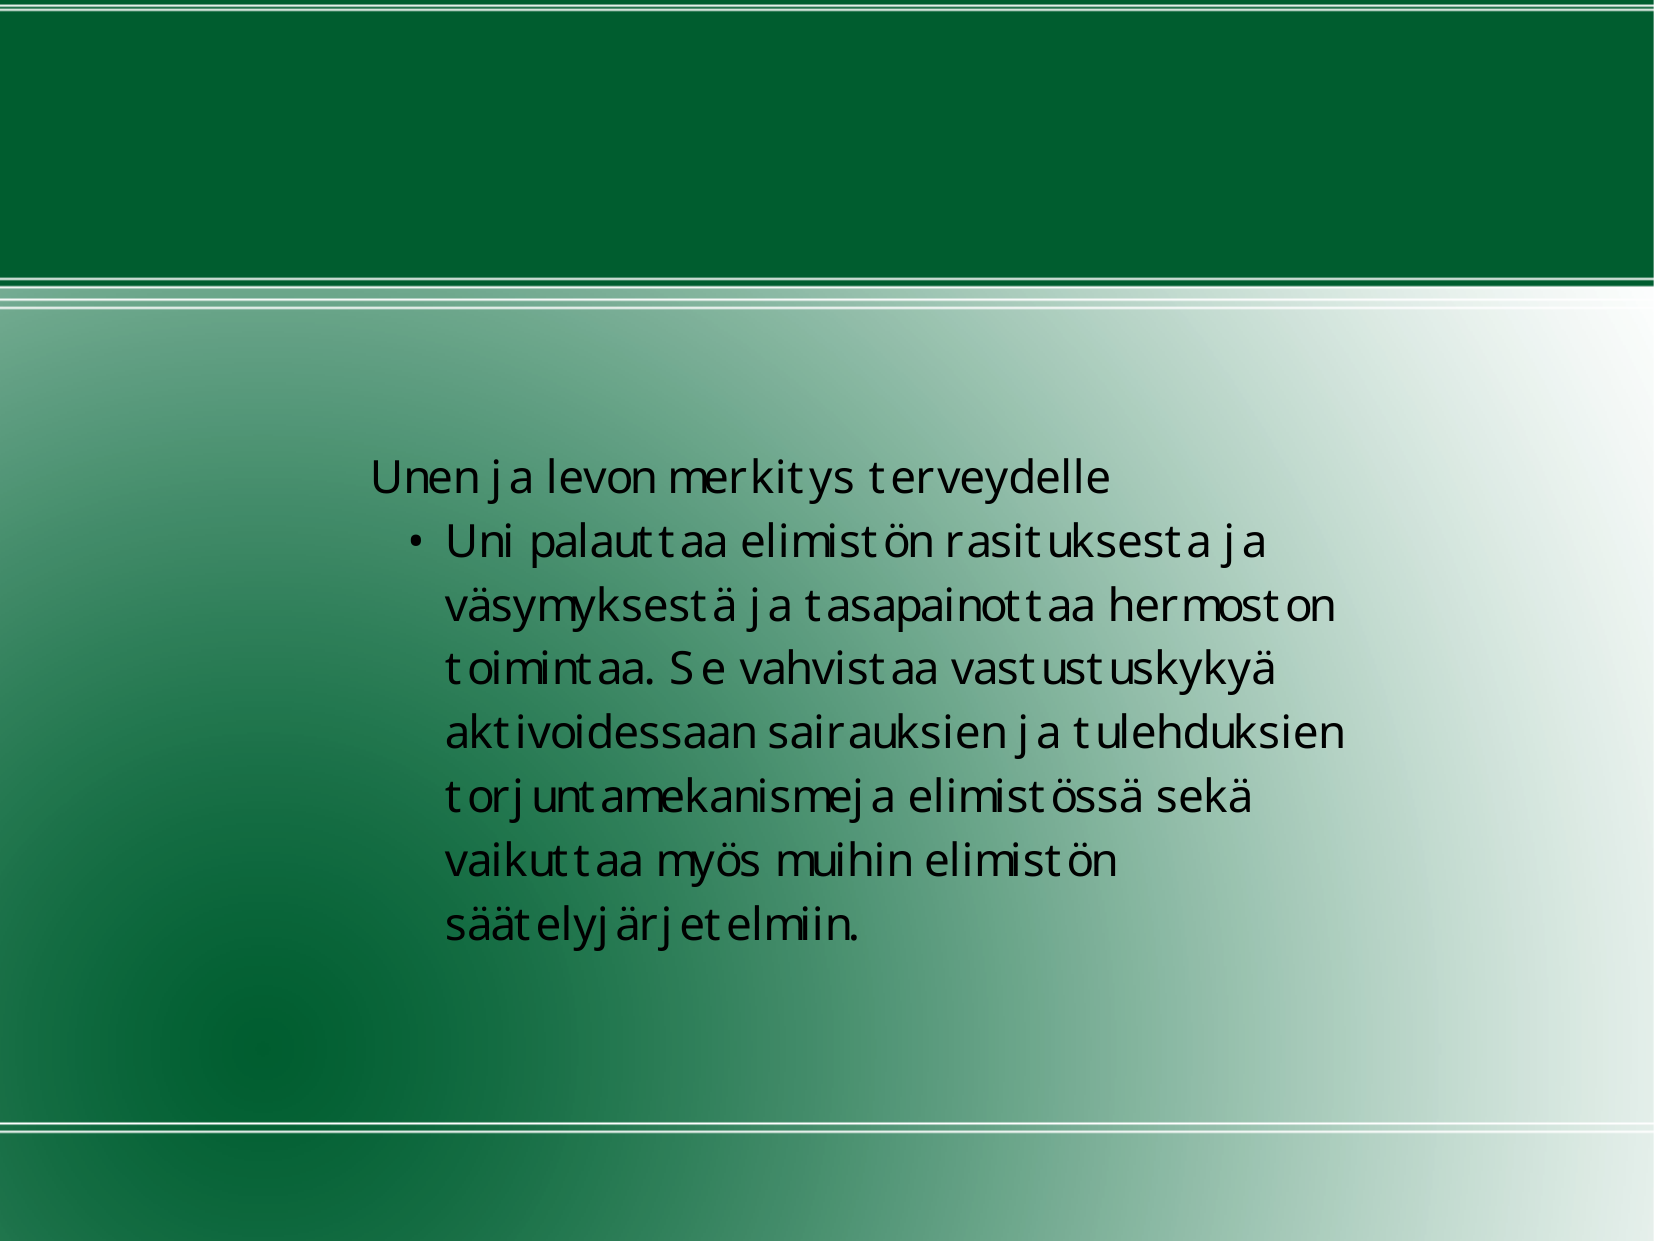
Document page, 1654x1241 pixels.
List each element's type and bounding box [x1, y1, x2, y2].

chart [250, 324, 1467, 1075]
picture [0, 0, 1654, 1241]
